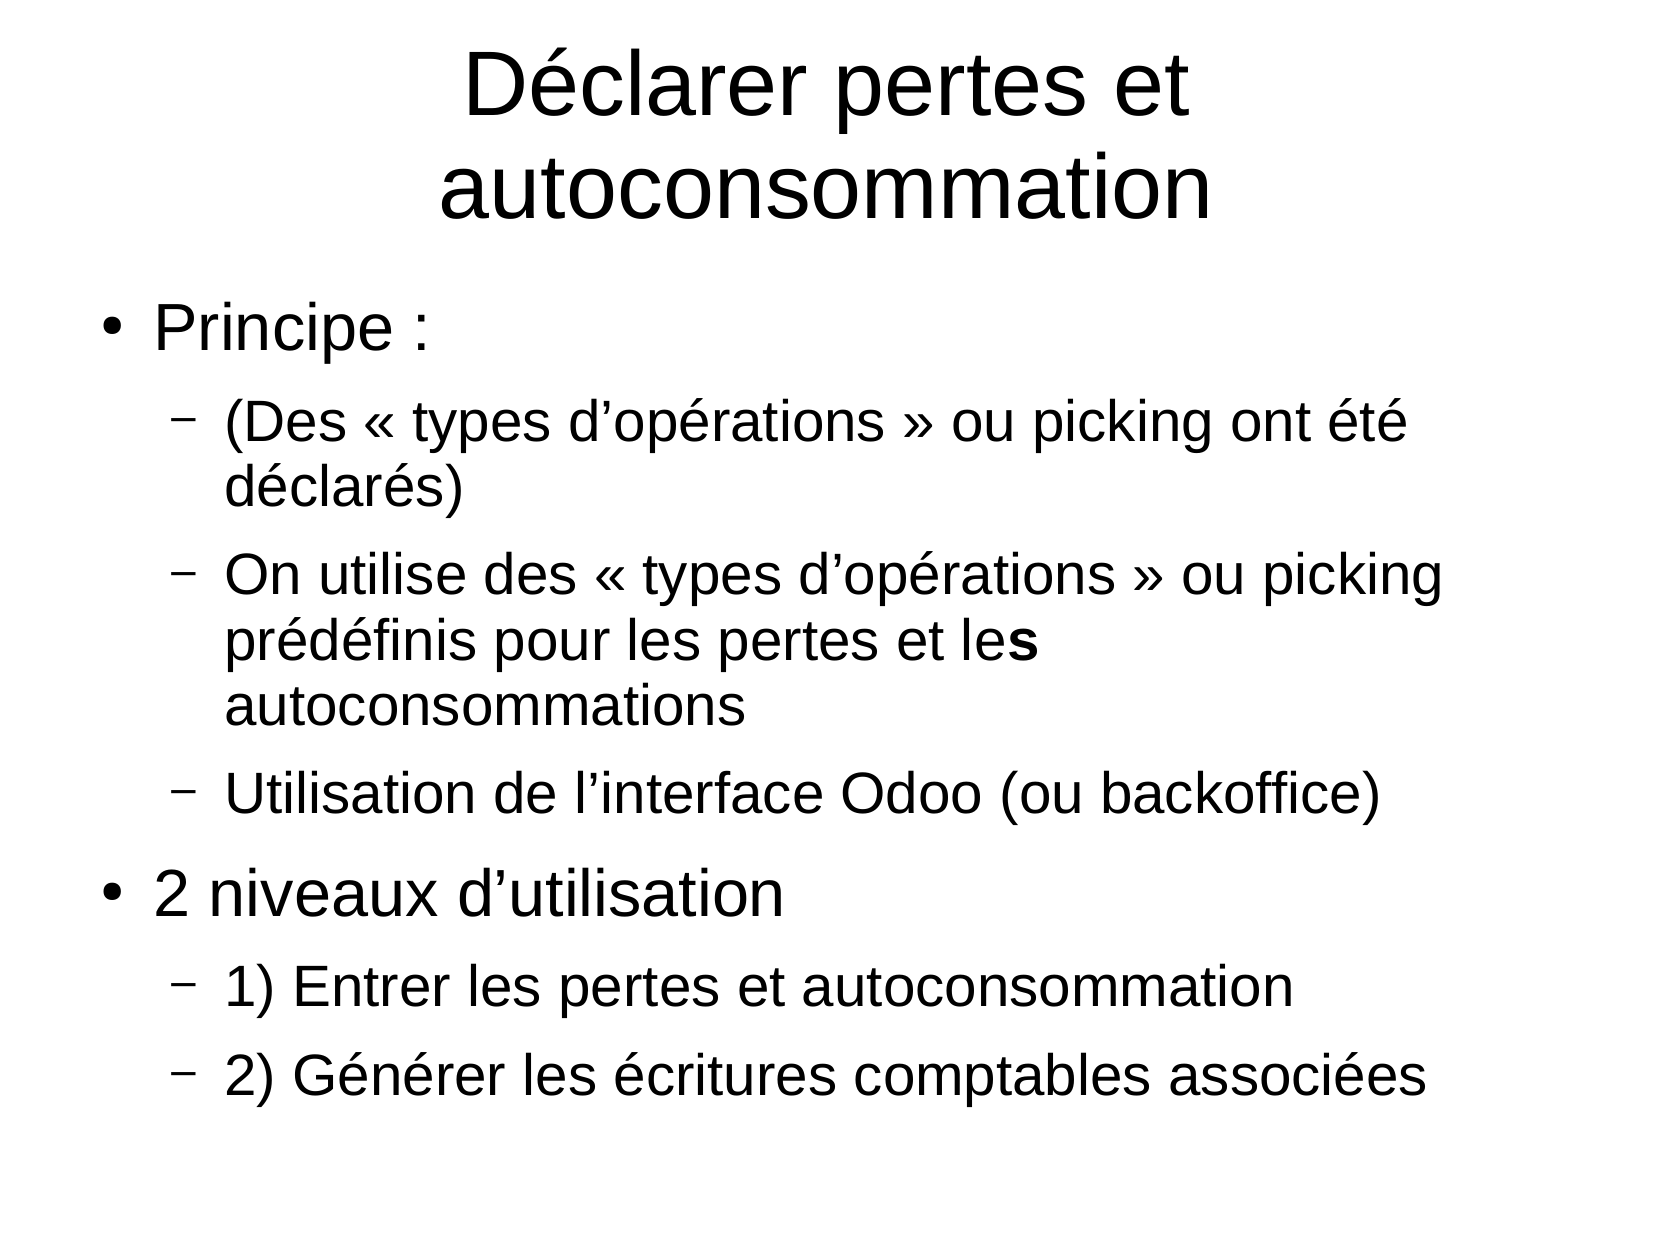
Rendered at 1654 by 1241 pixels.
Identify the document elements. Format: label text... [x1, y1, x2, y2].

title Déclarer pertes et autoconsommation [82, 31, 1571, 239]
list Principe : (Des « types d’opérations » ou picking ont été déclarés) On utilise des « types d’opérations » ou picking prédéfinis pour les pertes et les autoconsommations Utilisation de l’interface Odoo (ou backoffice) 2 niveaux d’utilisation 1) Entrer les pertes et autoconsommation 2) Générer les écritures comptables associées [82, 290, 1571, 1205]
